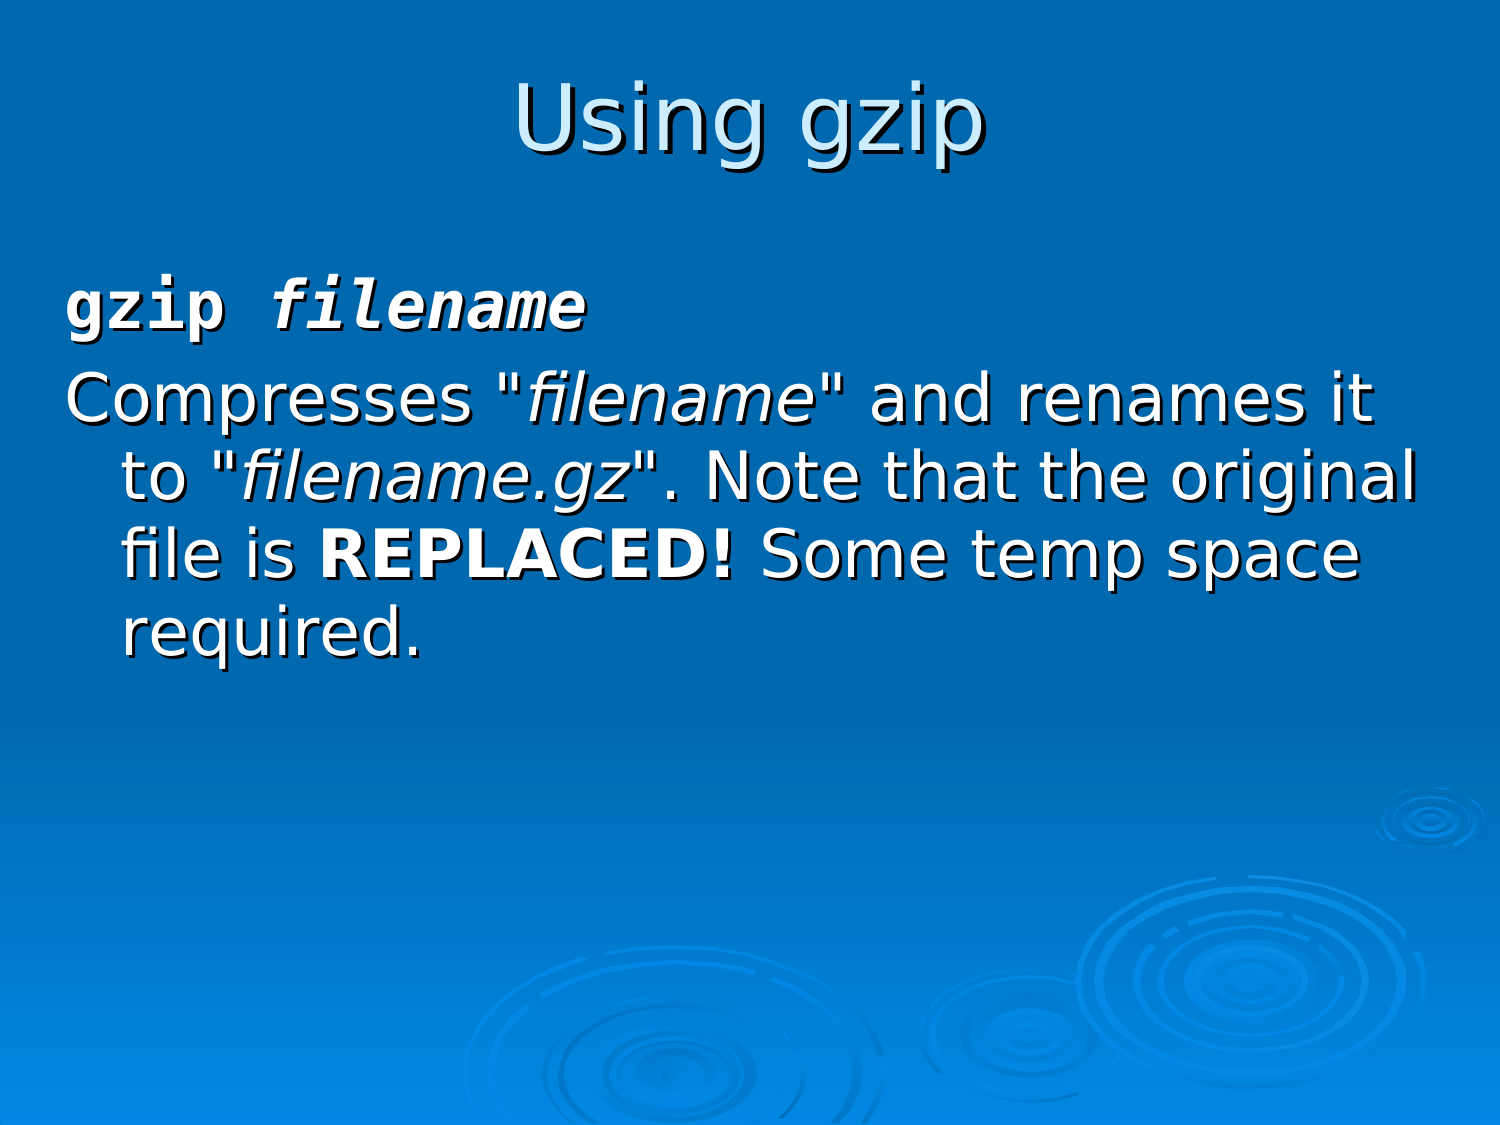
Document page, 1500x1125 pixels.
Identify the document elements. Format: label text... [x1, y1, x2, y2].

list gzip filename Compresses "filename" and renames it to "filename.gz". Note that the original file is REPLACED! Some temp space required. [50, 262, 1463, 1076]
title Using gzip [75, 45, 1426, 196]
